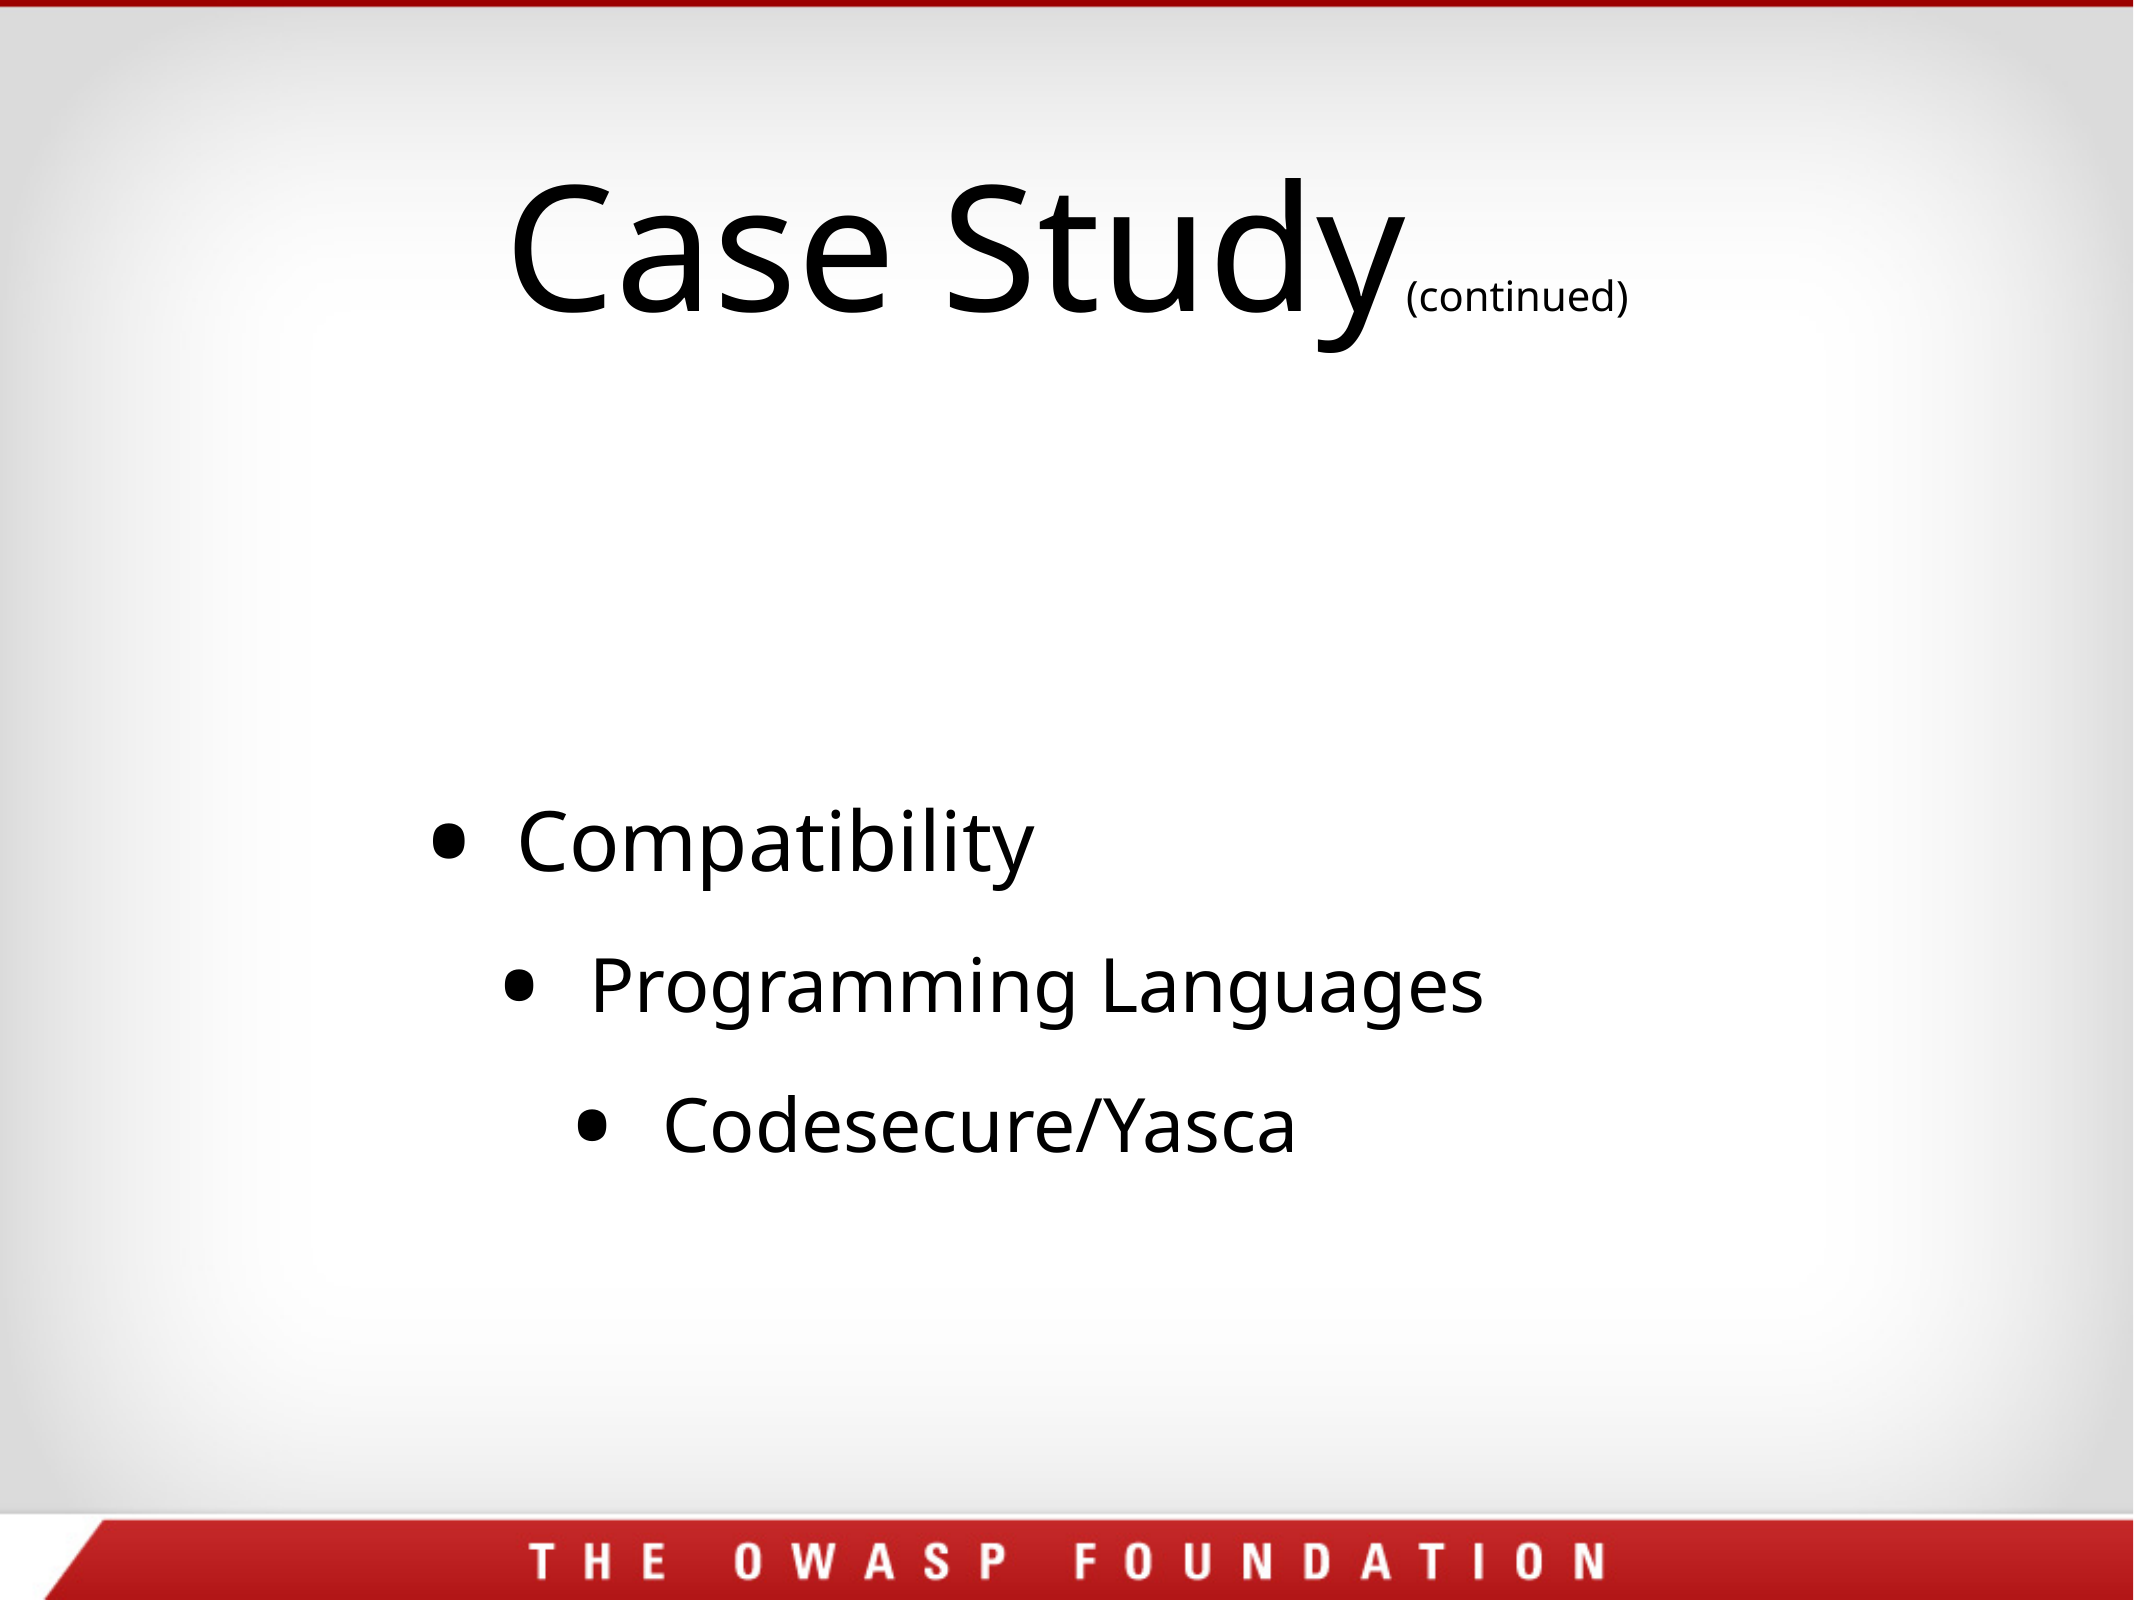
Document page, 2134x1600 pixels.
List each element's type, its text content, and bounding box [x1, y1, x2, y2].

picture [0, 0, 2134, 1600]
list Compatibility Programming Languages Codesecure/Yasca [225, 450, 1942, 1506]
title Case Study(continued) [208, 22, 1925, 461]
